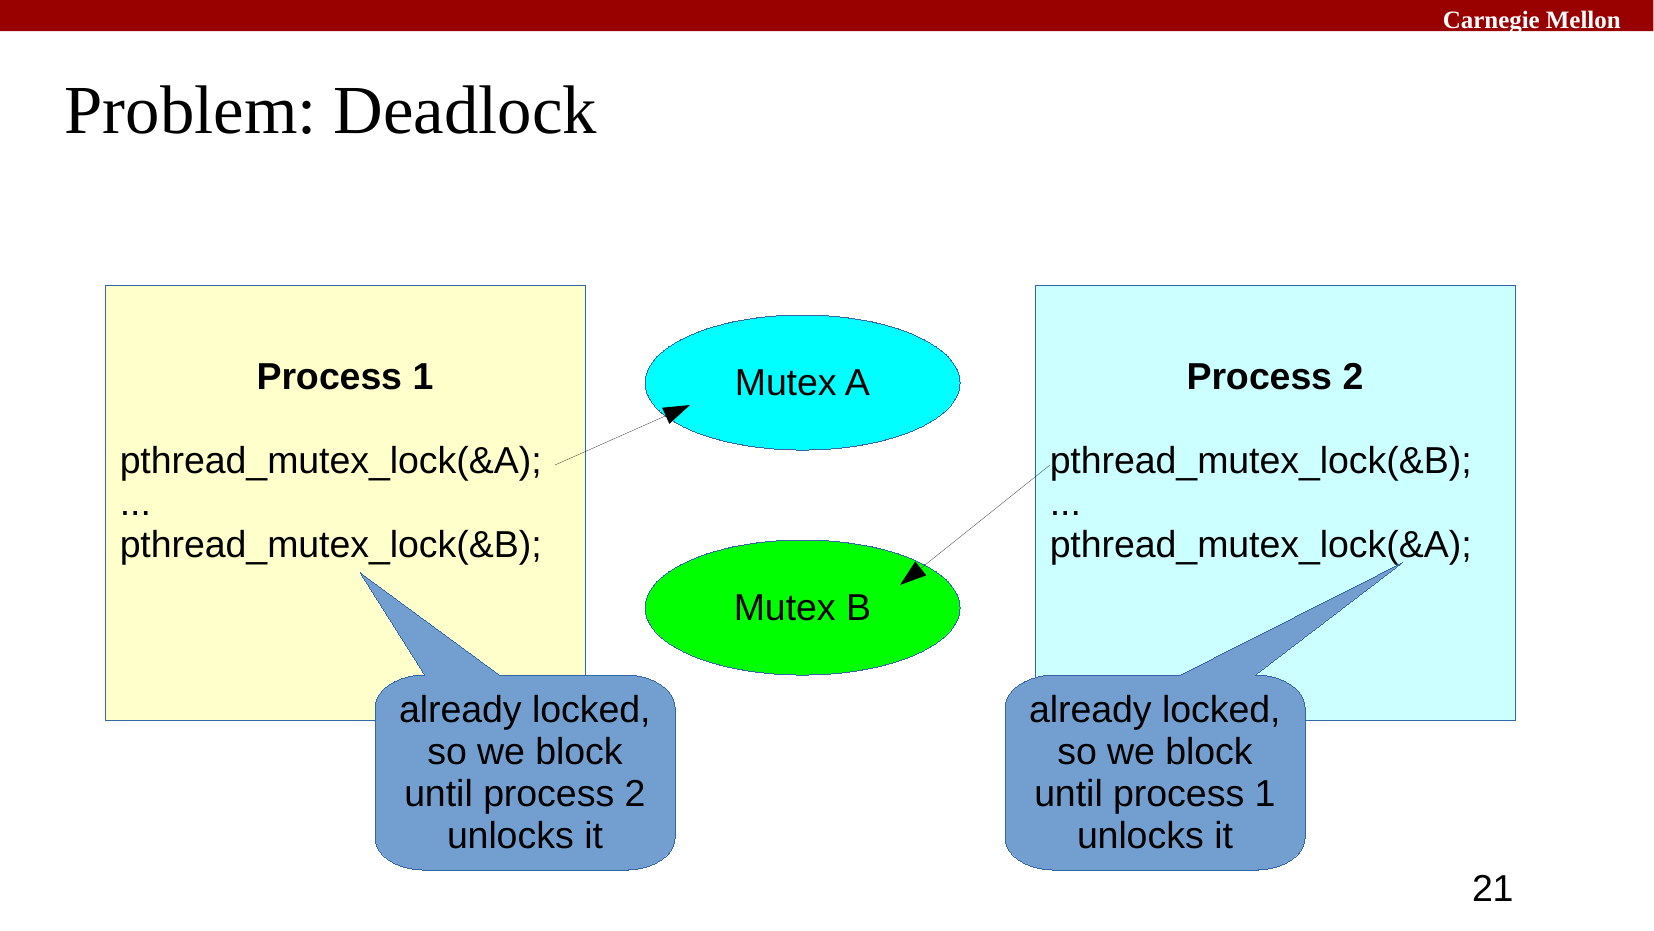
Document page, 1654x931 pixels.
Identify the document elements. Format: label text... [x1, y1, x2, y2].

text_box Mutex B [645, 540, 961, 676]
text_box Process 2 pthread_mutex_lock(&B); ... pthread_mutex_lock(&A); [1035, 285, 1516, 721]
text_box already locked, so we block until process 2 unlocks it [360, 572, 676, 871]
text_box Mutex A [645, 315, 961, 451]
text_box already locked, so we block until process 1 unlocks it [1005, 562, 1403, 871]
title Problem: Deadlock [64, 58, 1576, 163]
text_box Process 1 pthread_mutex_lock(&A); ... pthread_mutex_lock(&B); [105, 285, 586, 721]
